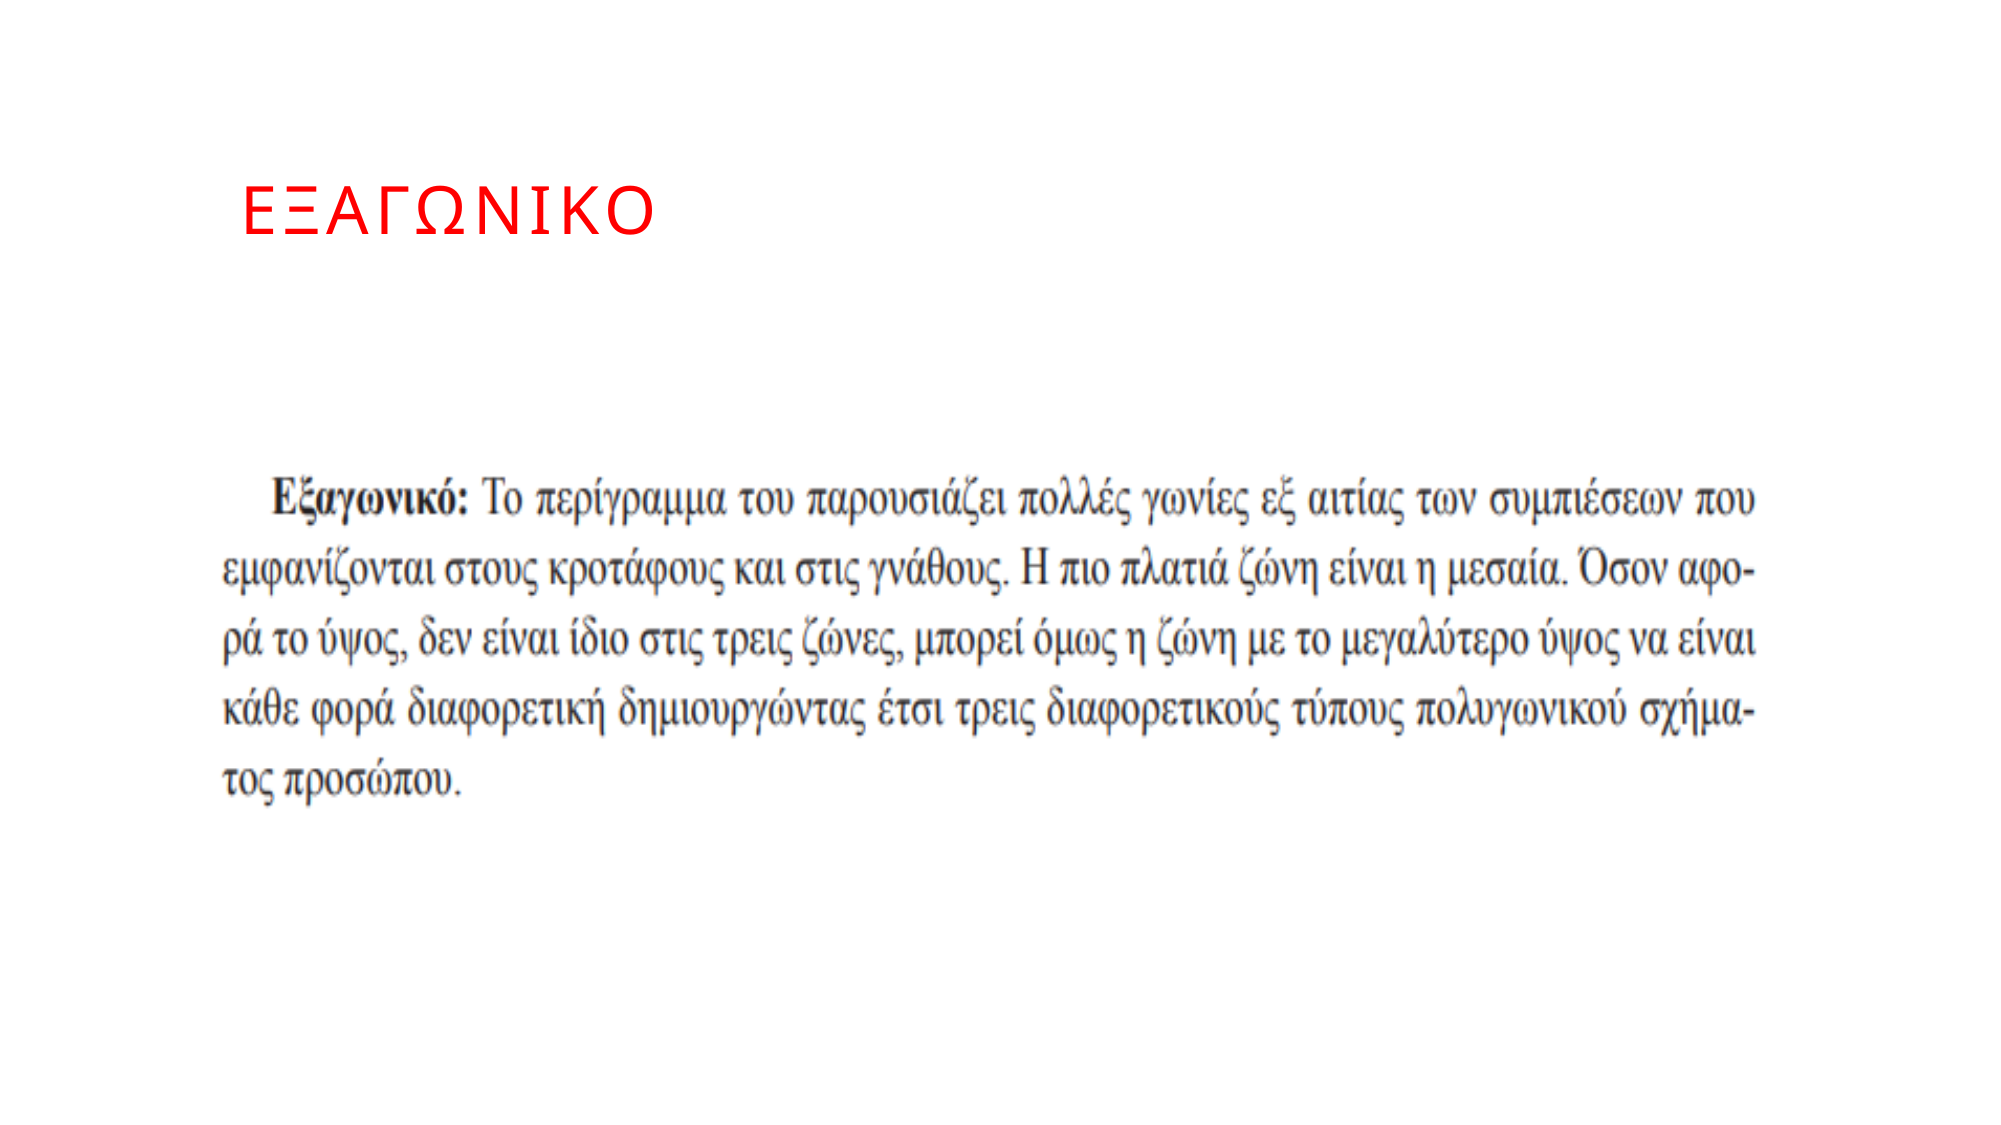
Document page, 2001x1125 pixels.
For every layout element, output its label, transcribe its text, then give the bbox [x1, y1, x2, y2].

title ΕΞΑΓΩΝΙΚΟ [225, 112, 755, 257]
picture [185, 453, 1876, 910]
